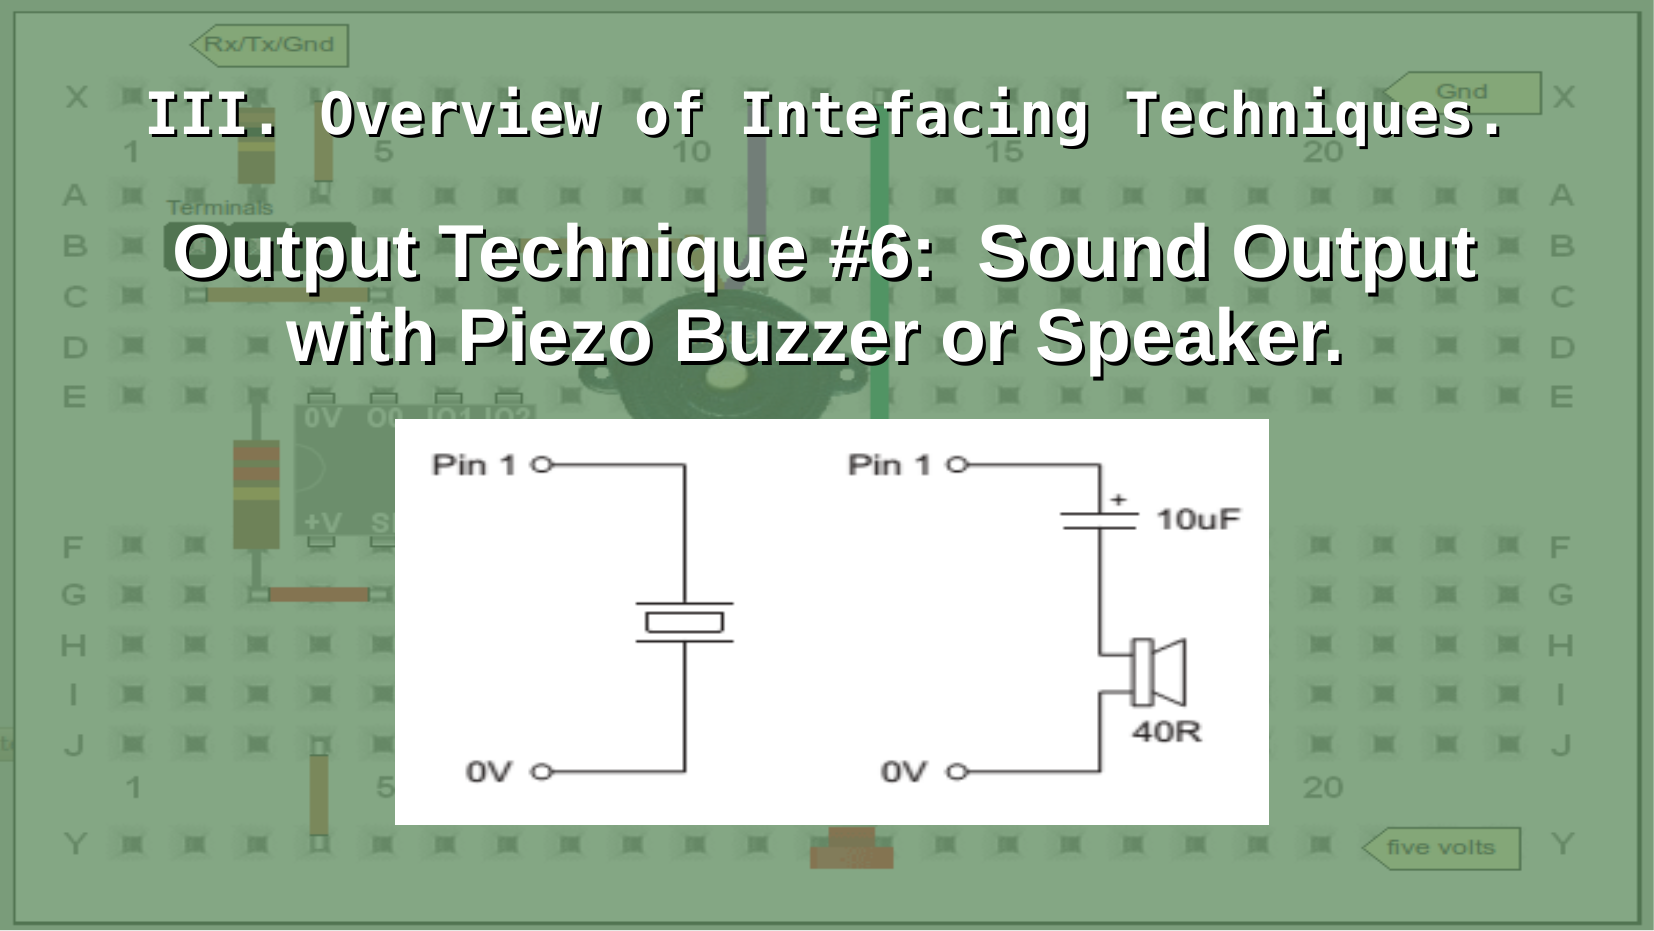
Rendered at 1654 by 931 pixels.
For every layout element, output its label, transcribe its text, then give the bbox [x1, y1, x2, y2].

picture [0, 0, 1654, 931]
title III. Overview of Intefacing Techniques. [82, 28, 1571, 202]
subtitle Output Technique #6: Sound Output with Piezo Buzzer or Speaker. [71, 210, 1561, 886]
